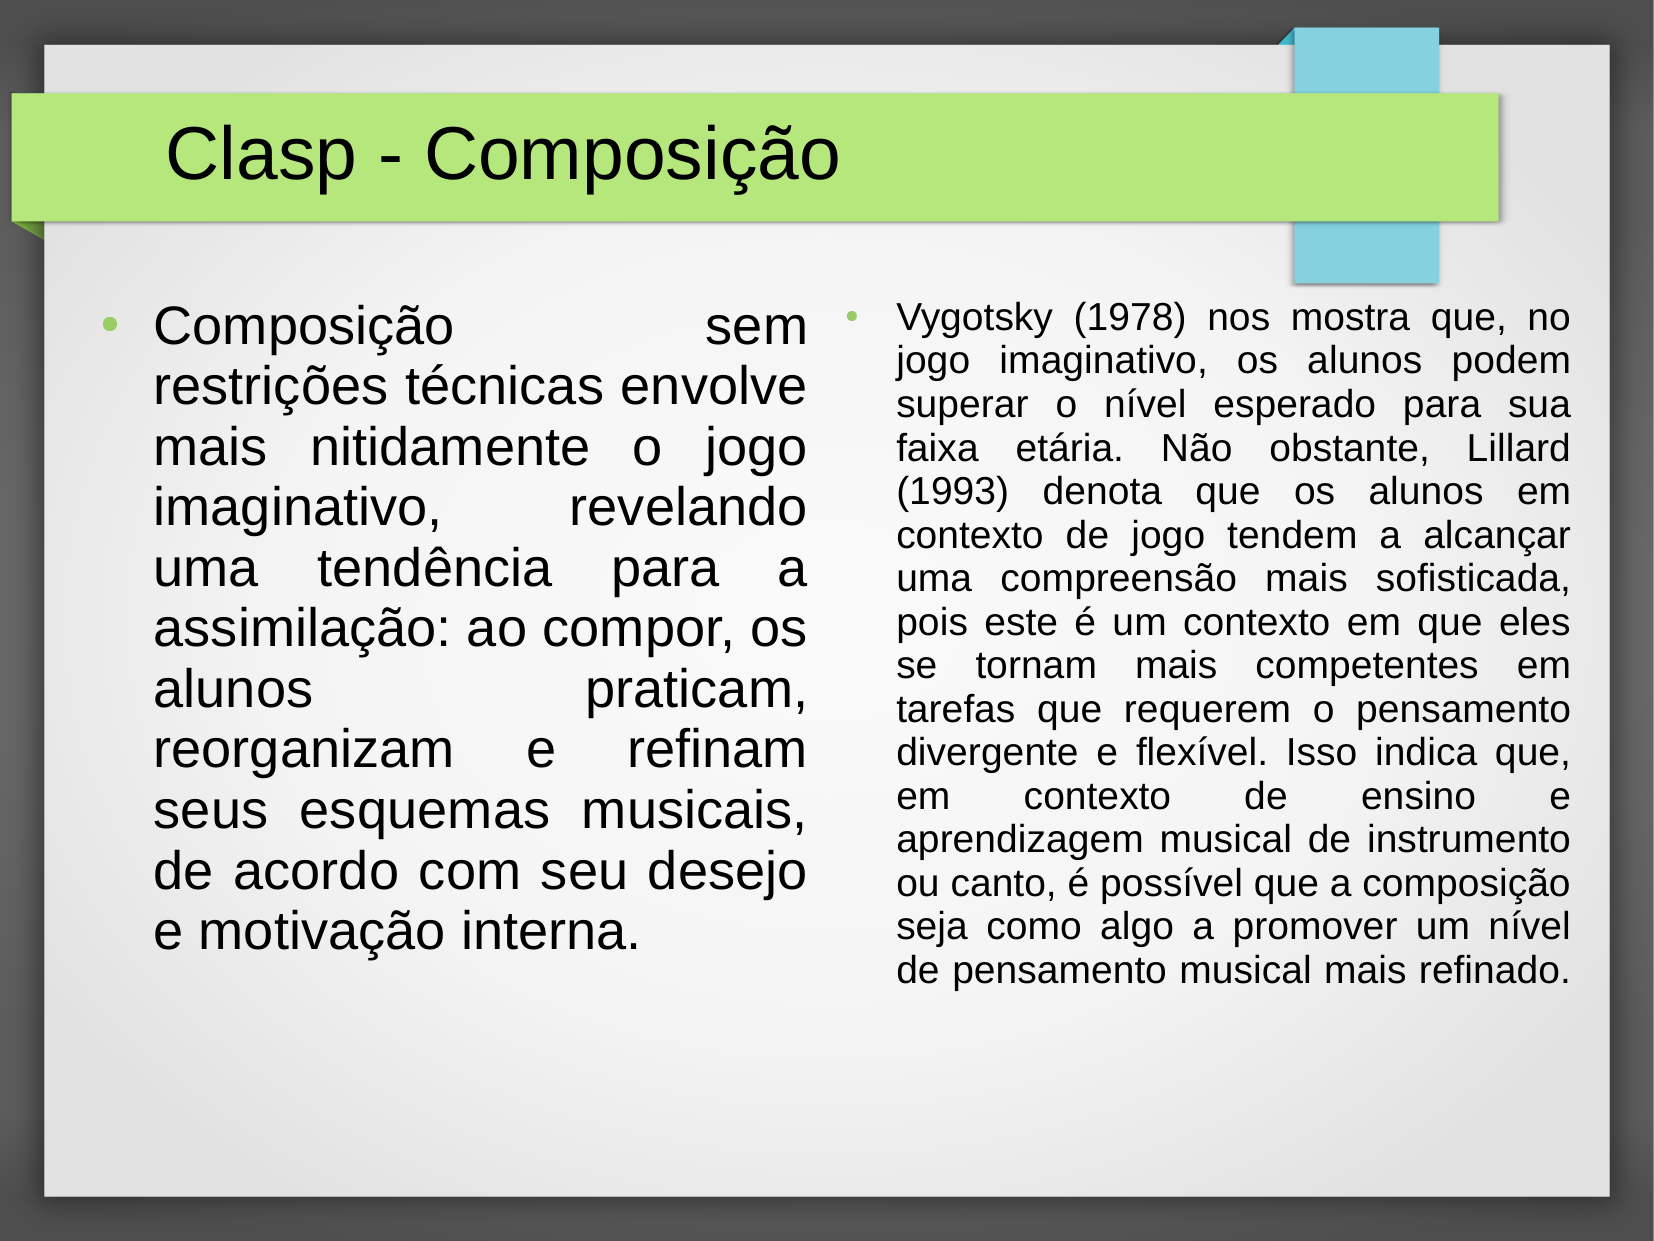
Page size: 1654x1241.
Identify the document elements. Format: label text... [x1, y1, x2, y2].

list Composição sem restrições técnicas envolve mais nitidamente o jogo imaginativo, revelando uma tendência para a assimilação: ao compor, os alunos praticam, reorganizam e refinam seus esquemas musicais, de acordo com seu desejo e motivação interna. [82, 295, 809, 1015]
picture [0, 0, 1654, 1241]
list Vygotsky (1978) nos mostra que, no jogo imaginativo, os alunos podem superar o nível esperado para sua faixa etária. Não obstante, Lillard (1993) denota que os alunos em contexto de jogo tendem a alcançar uma compreensão mais sofisticada, pois este é um contexto em que eles se tornam mais competentes em tarefas que requerem o pensamento divergente e flexível. Isso indica que, em contexto de ensino e aprendizagem musical de instrumento ou canto, é possível que a composição seja como algo a promover um nível de pensamento musical mais refinado. [845, 295, 1572, 1015]
title Clasp - Composição [82, 94, 1264, 213]
